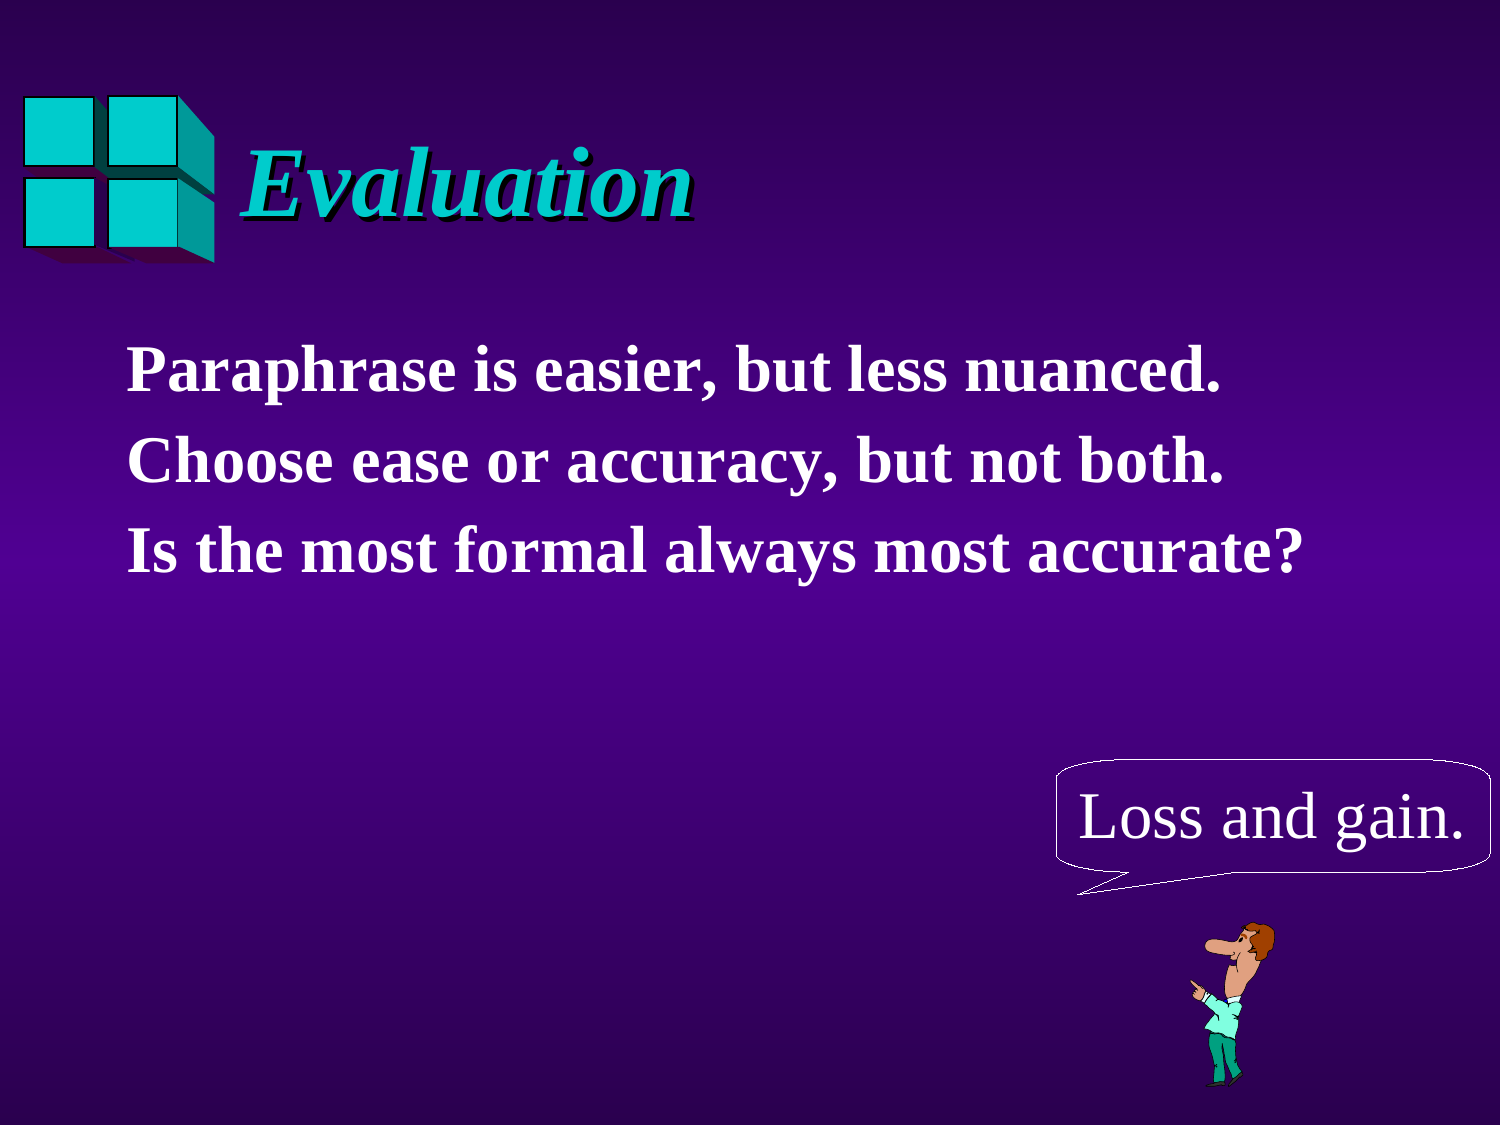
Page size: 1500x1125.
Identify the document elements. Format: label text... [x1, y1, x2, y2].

list Paraphrase is easier, but less nuanced. Choose ease or accuracy, but not both. Is the most formal always most accurate? [112, 324, 1388, 1001]
text_box Loss and gain. [1056, 759, 1491, 895]
chart [1189, 921, 1276, 1088]
title Evaluation [224, 78, 1388, 288]
